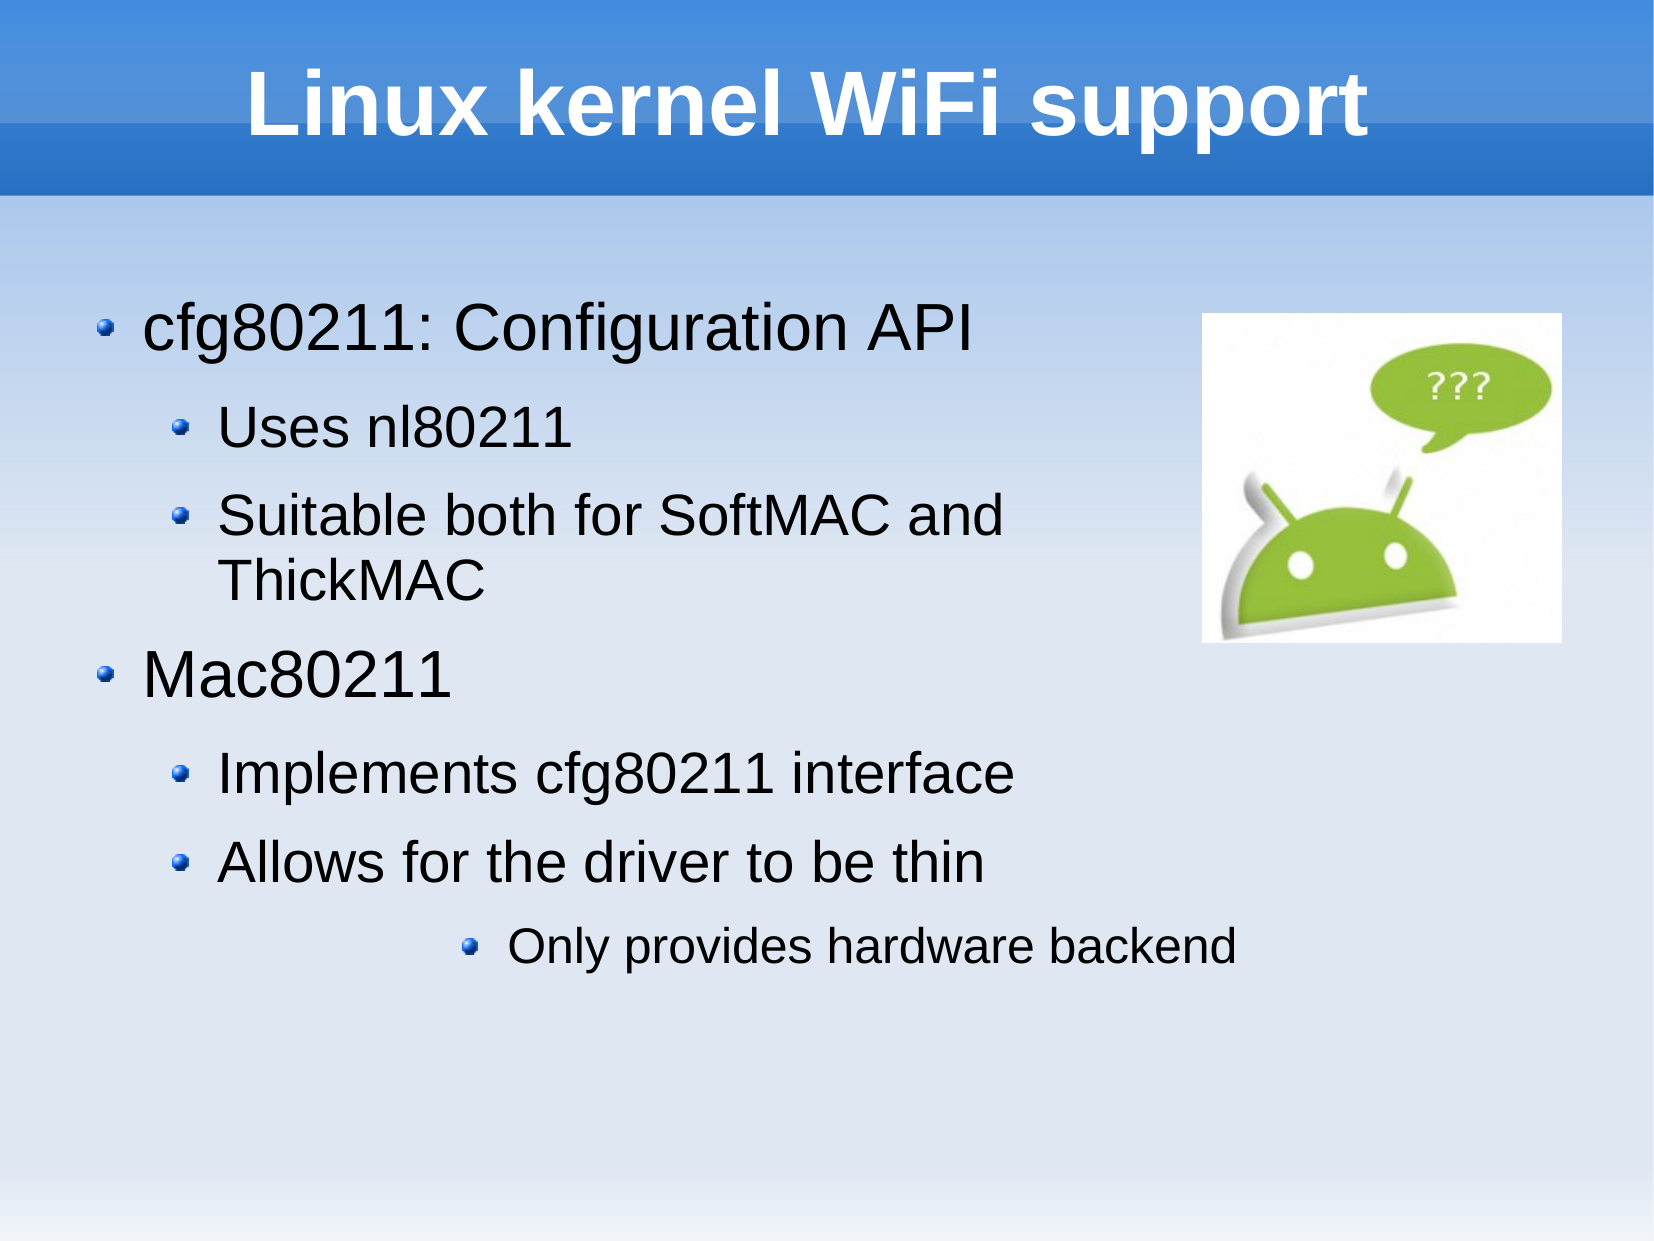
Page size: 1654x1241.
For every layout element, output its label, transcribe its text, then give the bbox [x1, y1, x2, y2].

title Linux kernel WiFi support [76, 0, 1565, 208]
list cfg80211: Configuration API Uses nl80211 Suitable both for SoftMAC and ThickMAC Mac80211 Implements cfg80211 interface Allows for the driver to be thin Only provides hardware backend [82, 290, 1571, 1094]
picture [0, 0, 1654, 1241]
